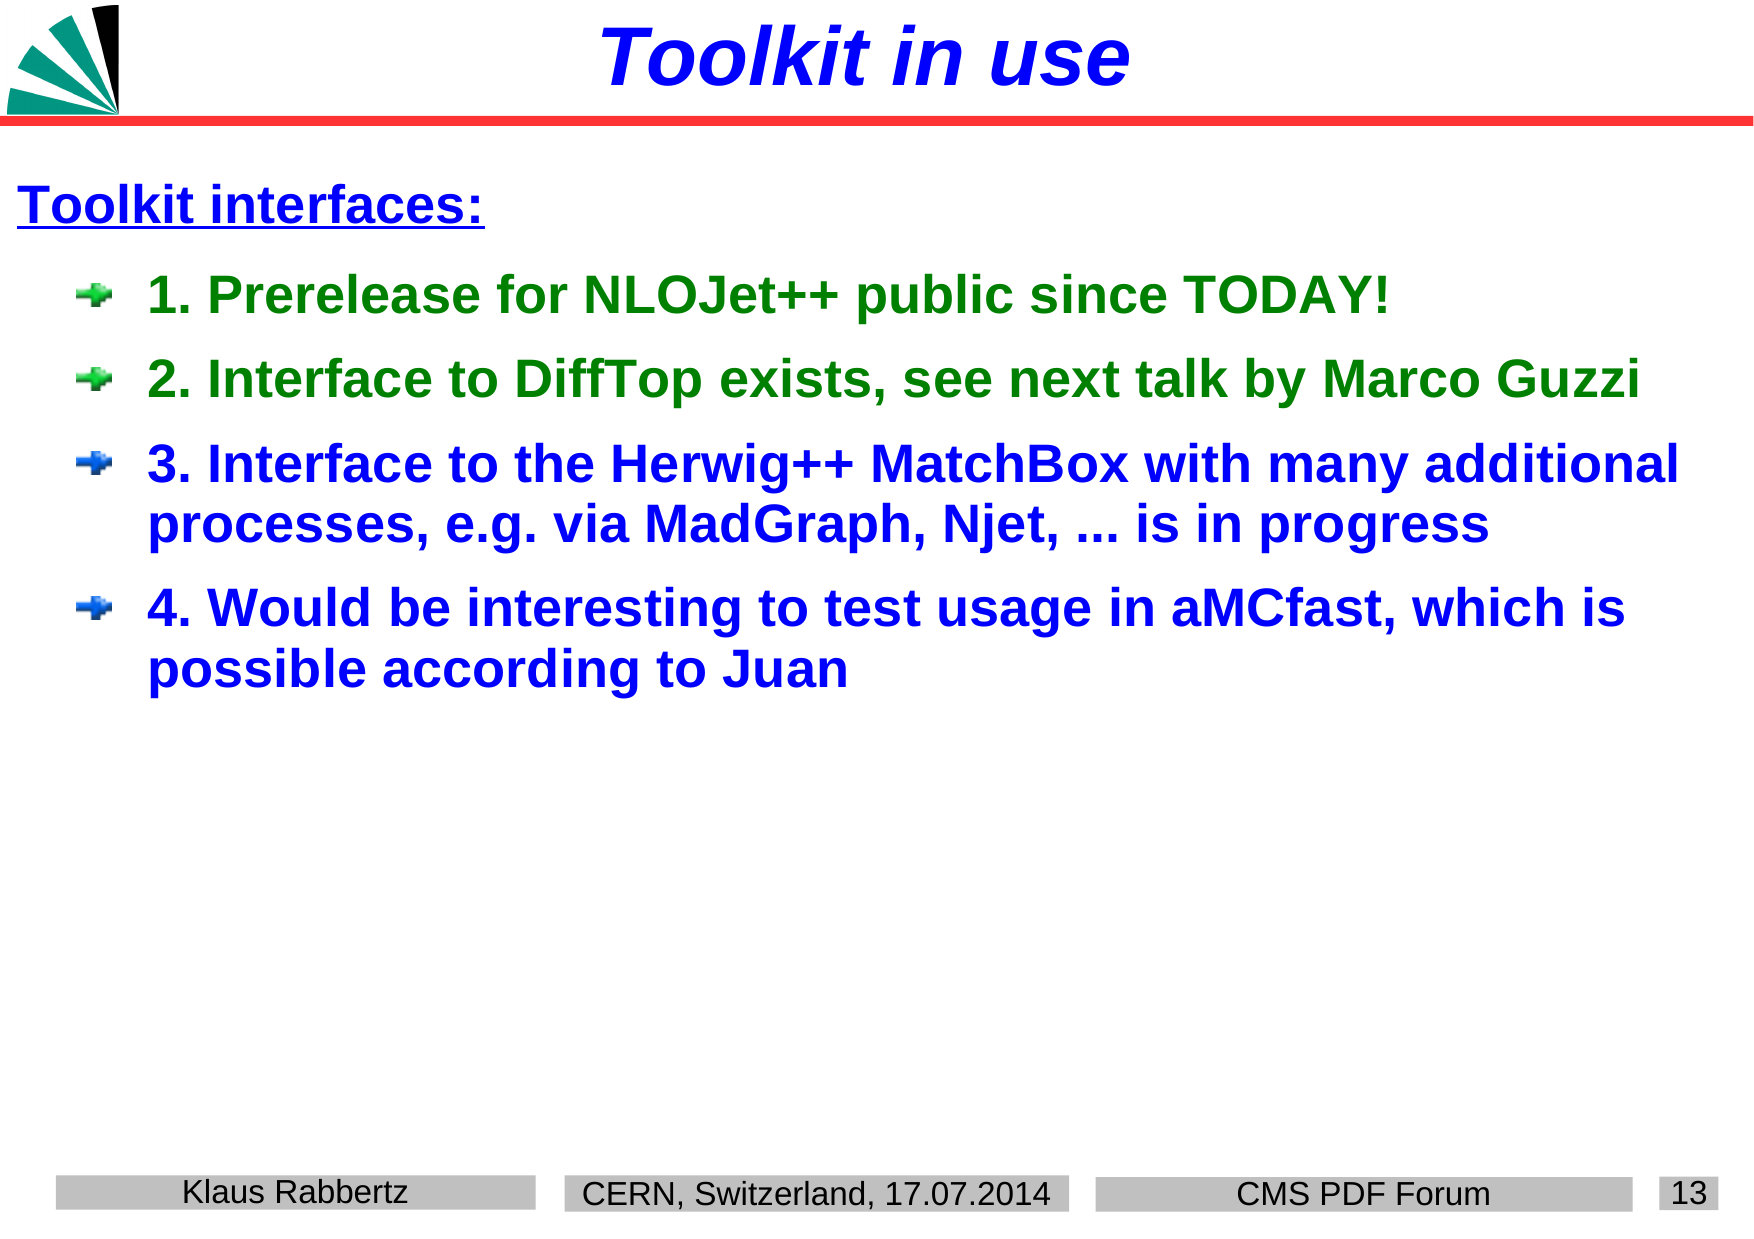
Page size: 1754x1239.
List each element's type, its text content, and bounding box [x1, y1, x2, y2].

title Toolkit in use [123, 0, 1606, 114]
list Toolkit interfaces: 1. Prerelease for NLOJet++ public since TODAY! 2. Interface to DiffTop exists, see next talk by Marco Guzzi 3. Interface to the Herwig++ MatchBox with many additional processes, e.g. via MadGraph, Njet, ... is in progress 4. Would be interesting to test usage in aMCfast, which is possible according to Juan [17, 174, 1741, 856]
picture [7, 5, 119, 116]
